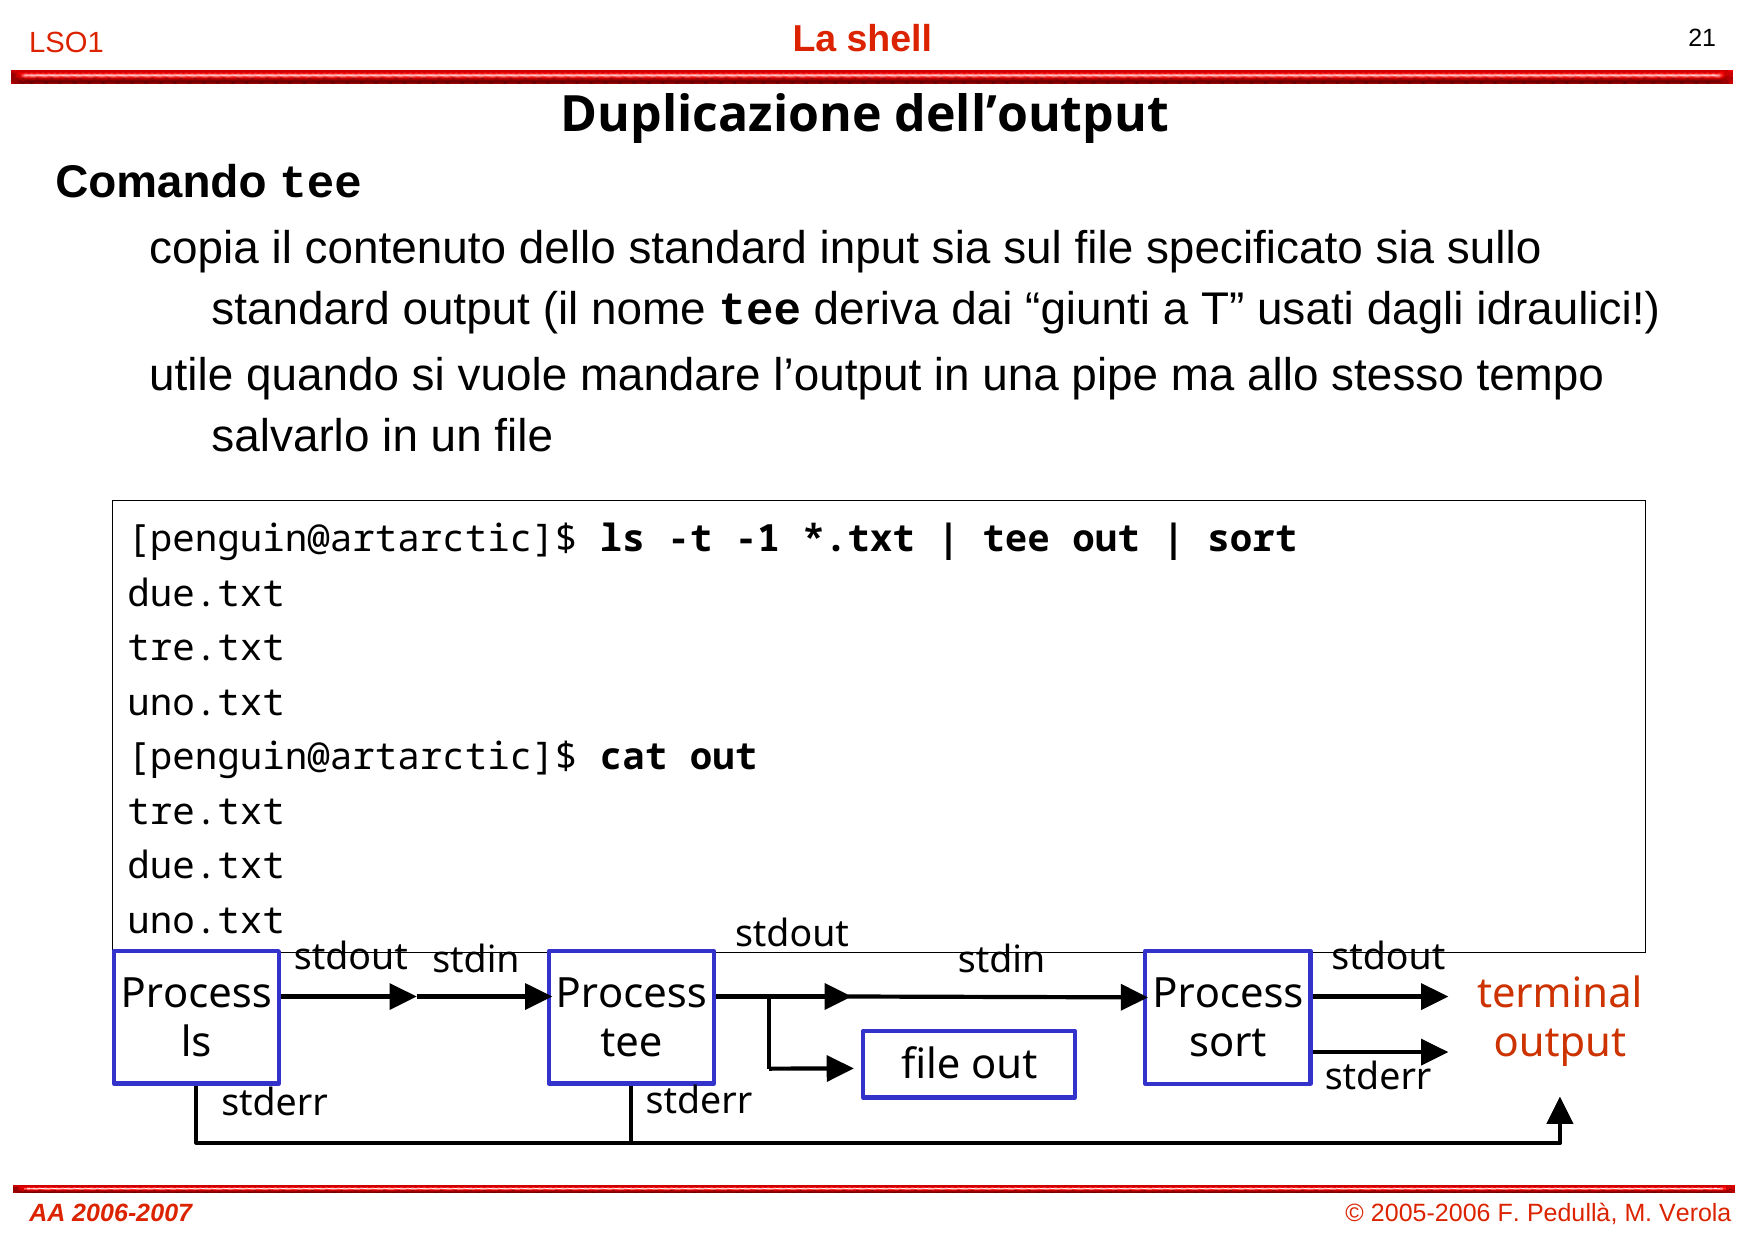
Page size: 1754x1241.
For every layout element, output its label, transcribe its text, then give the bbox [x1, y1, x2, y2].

picture [1203, 70, 1733, 84]
text_box terminal output [1464, 960, 1656, 1098]
text_box stderr [1305, 1047, 1451, 1123]
text_box Process ls [107, 948, 286, 1086]
text_box stdin [942, 999, 1061, 1006]
text_box Process tee [542, 948, 721, 1086]
text_box stderr [202, 1072, 347, 1141]
picture [13, 1185, 1735, 1193]
list [penguin@artarctic]$ ls -t -1 *.txt | tee out | sort due.txt tre.txt uno.txt [penguin@artarctic]$ cat out tre.txt due.txt uno.txt [112, 500, 1646, 882]
list Comando tee copia il contenuto dello standard input sia sul file specificato sia sullo standard output (il nome tee deriva dai “giunti a T” usati dagli idraulici!) utile quando si vuole mandare l’output in una pipe ma allo stesso tempo salvarlo in un file [40, 148, 1678, 469]
text_box file out [854, 1027, 1084, 1102]
text_box stdout [278, 927, 424, 1003]
text_box stdin [417, 929, 536, 1006]
text_box Process sort [1138, 948, 1318, 1086]
text_box stdout [1315, 927, 1461, 1003]
picture [11, 70, 527, 84]
text_box stderr [626, 1070, 772, 1141]
title Duplicazione dell’output [527, 66, 1203, 148]
text_box stdin [942, 929, 1061, 995]
text_box stdout [719, 903, 865, 979]
